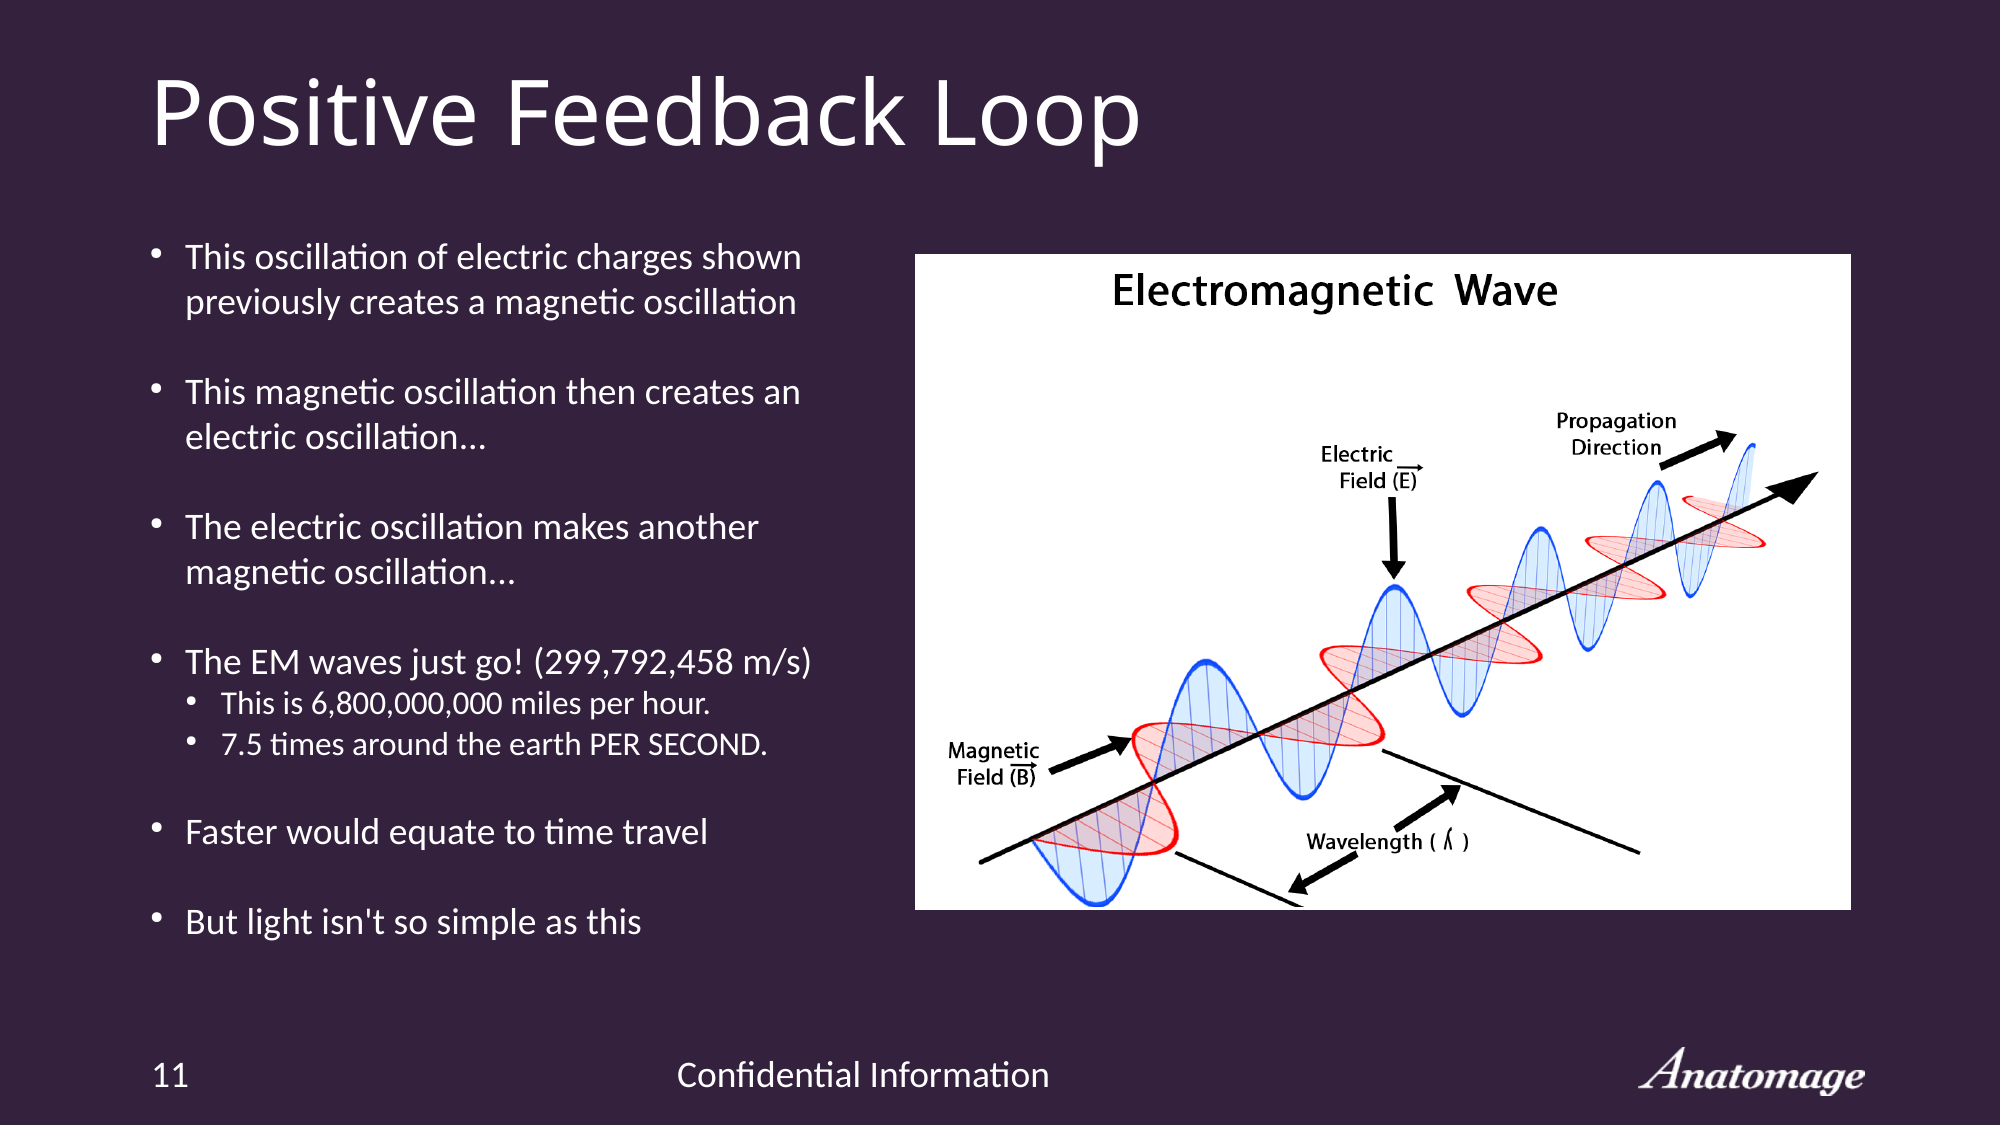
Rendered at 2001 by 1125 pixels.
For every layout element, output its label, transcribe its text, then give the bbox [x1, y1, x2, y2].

picture [915, 254, 1851, 910]
picture [1638, 1047, 1865, 1096]
slide_number <number> [136, 1042, 587, 1103]
text_box This oscillation of electric charges shown previously creates a magnetic oscillation This magnetic oscillation then creates an electric oscillation... The electric oscillation makes another magnetic oscillation... The EM waves just go! (299,792,458 m/s) This is 6,800,000,000 miles per hour. 7.5 times around the earth PER SECOND. Faster would equate to time travel But light isn't so simple as this [134, 223, 886, 871]
title Positive Feedback Loop [134, 60, 1860, 278]
footer Confidential Information [662, 1042, 1338, 1103]
